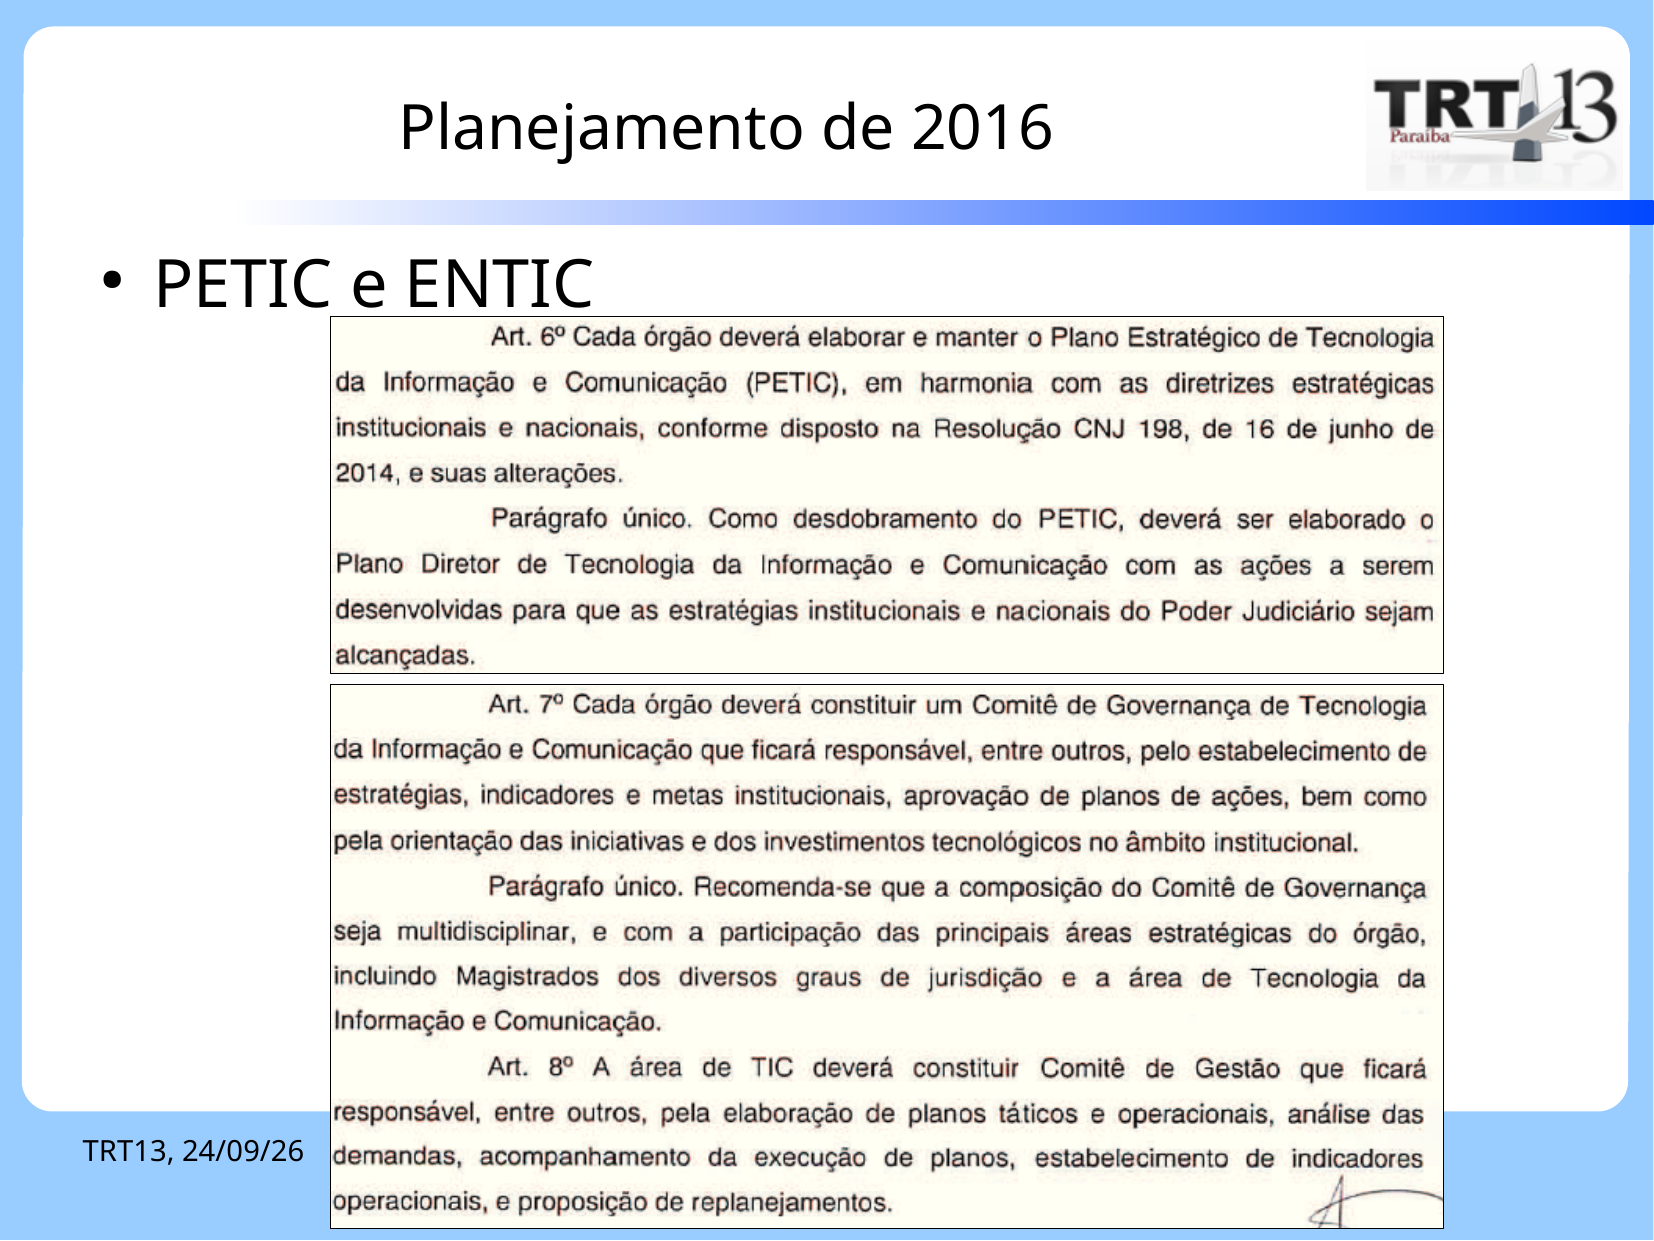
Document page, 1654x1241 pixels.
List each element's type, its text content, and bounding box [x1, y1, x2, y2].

picture [330, 316, 1444, 674]
title Planejamento de 2016 [82, 49, 1371, 201]
picture [330, 684, 1444, 1229]
list PETIC e ENTIC [82, 236, 1571, 1055]
picture [1366, 39, 1623, 191]
